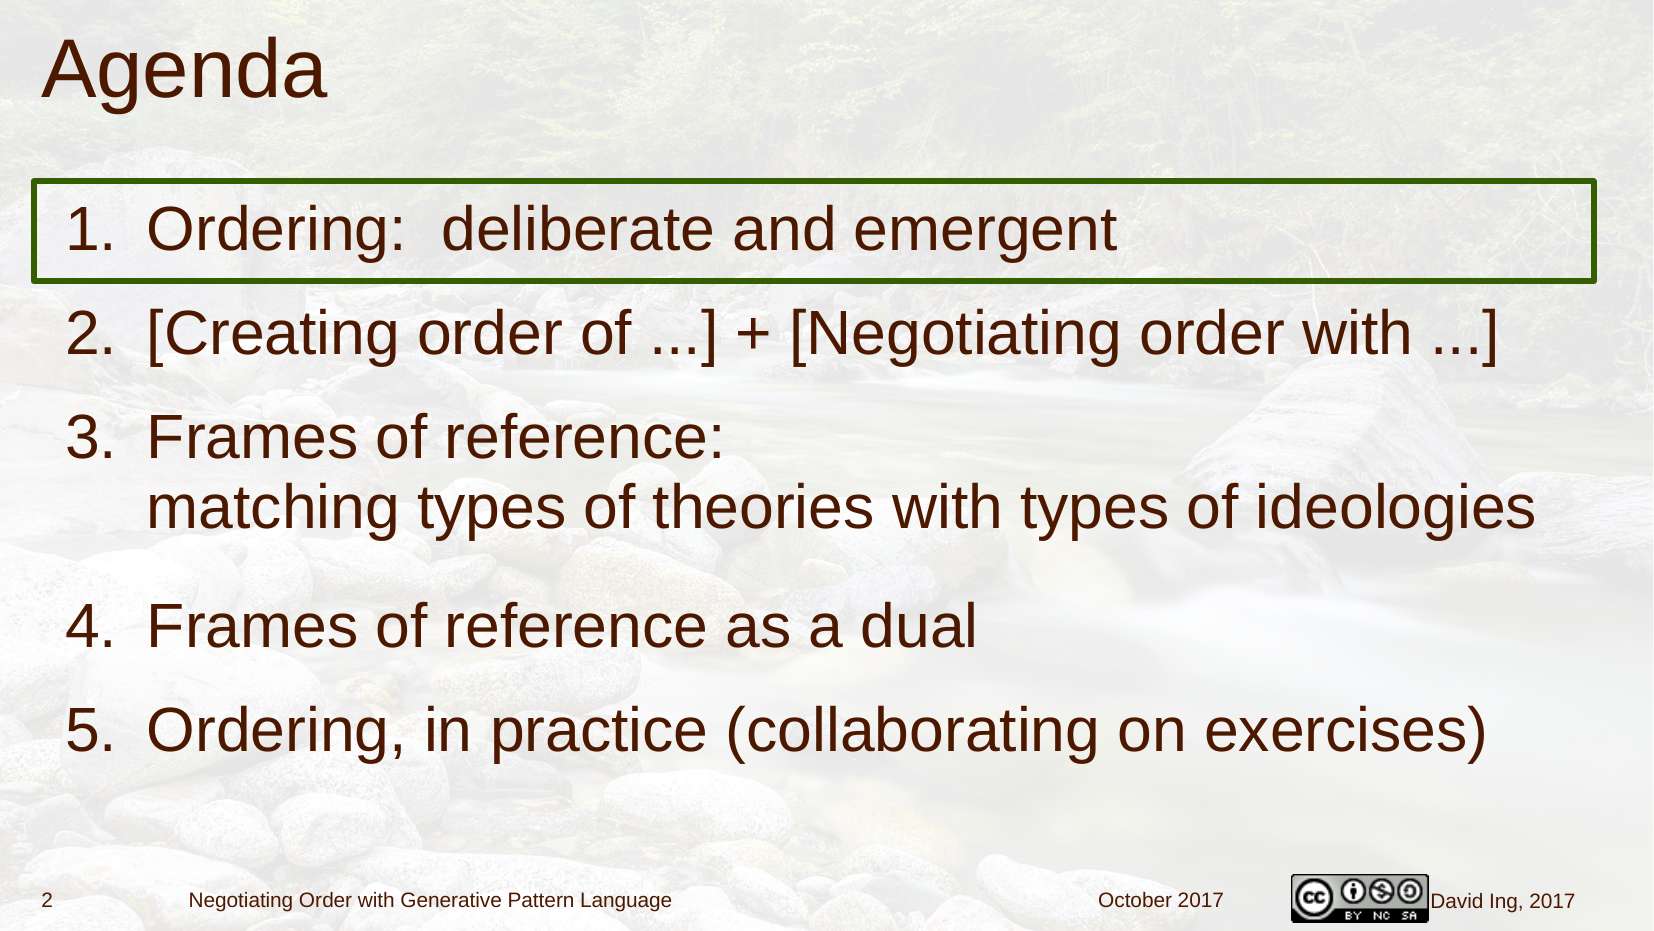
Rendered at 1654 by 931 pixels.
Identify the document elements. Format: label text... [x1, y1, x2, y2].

table_cell [344, 791, 455, 900]
table_cell [571, 791, 1590, 900]
table_cell 5. [31, 687, 132, 791]
table_cell Ordering, in practice (collaborating on exercises) [132, 687, 1590, 791]
table_cell Frames of reference: matching types of theories with types of ideologies [132, 394, 1590, 583]
table_cell 3. [31, 394, 132, 583]
table_cell Frames of reference as a dual [132, 583, 1590, 687]
picture [0, 0, 1654, 931]
table_cell [132, 791, 233, 900]
table_header Ordering: deliberate and emergent [132, 284, 1590, 290]
table_cell [233, 791, 344, 900]
table_header Ordering: deliberate and emergent [132, 186, 1590, 278]
table_cell 4. [31, 583, 132, 687]
table_cell [455, 791, 571, 900]
title Agenda [41, 30, 1613, 126]
table_cell [31, 791, 132, 900]
table_cell 2. [31, 290, 132, 394]
table_header 1. [37, 186, 132, 278]
table_header 1. [31, 284, 132, 290]
table_cell [Creating order of ...] + [Negotiating order with ...] [132, 290, 1590, 394]
